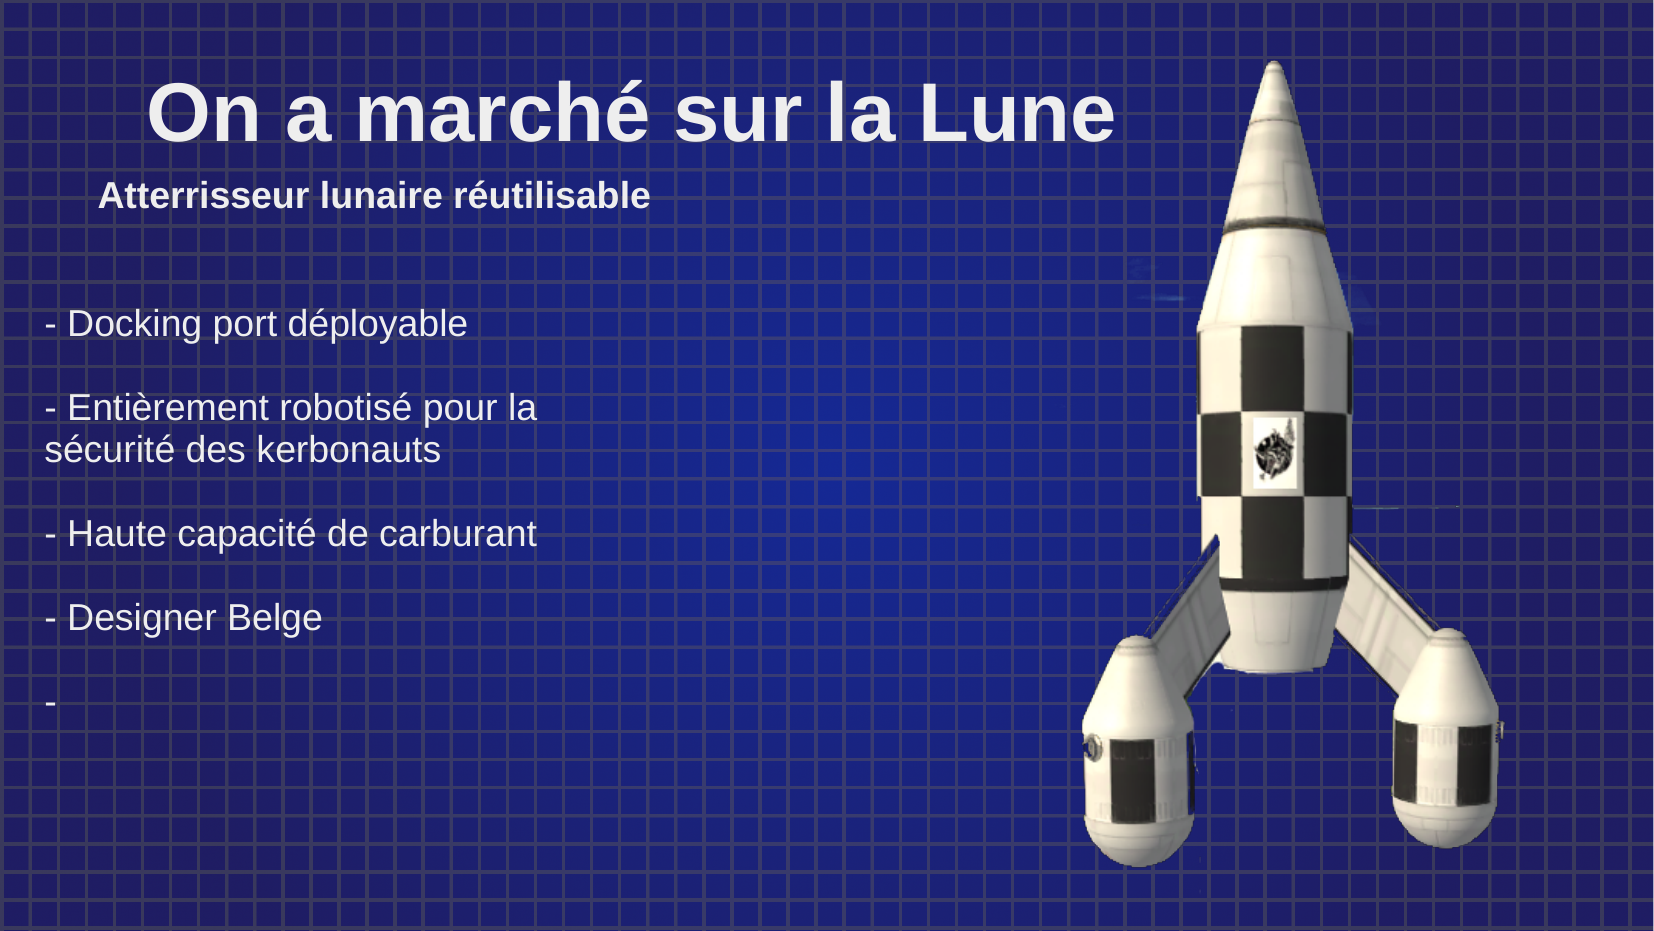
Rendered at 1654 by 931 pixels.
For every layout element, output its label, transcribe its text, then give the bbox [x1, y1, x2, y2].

text_box - Docking port déployable - Entièrement robotisé pour la sécurité des kerbonauts - Haute capacité de carburant - Designer Belge - [29, 295, 680, 898]
text_box On a marché sur la Lune [131, 59, 1133, 167]
picture [0, 0, 1654, 931]
text_box Atterrisseur lunaire réutilisable [82, 166, 971, 264]
